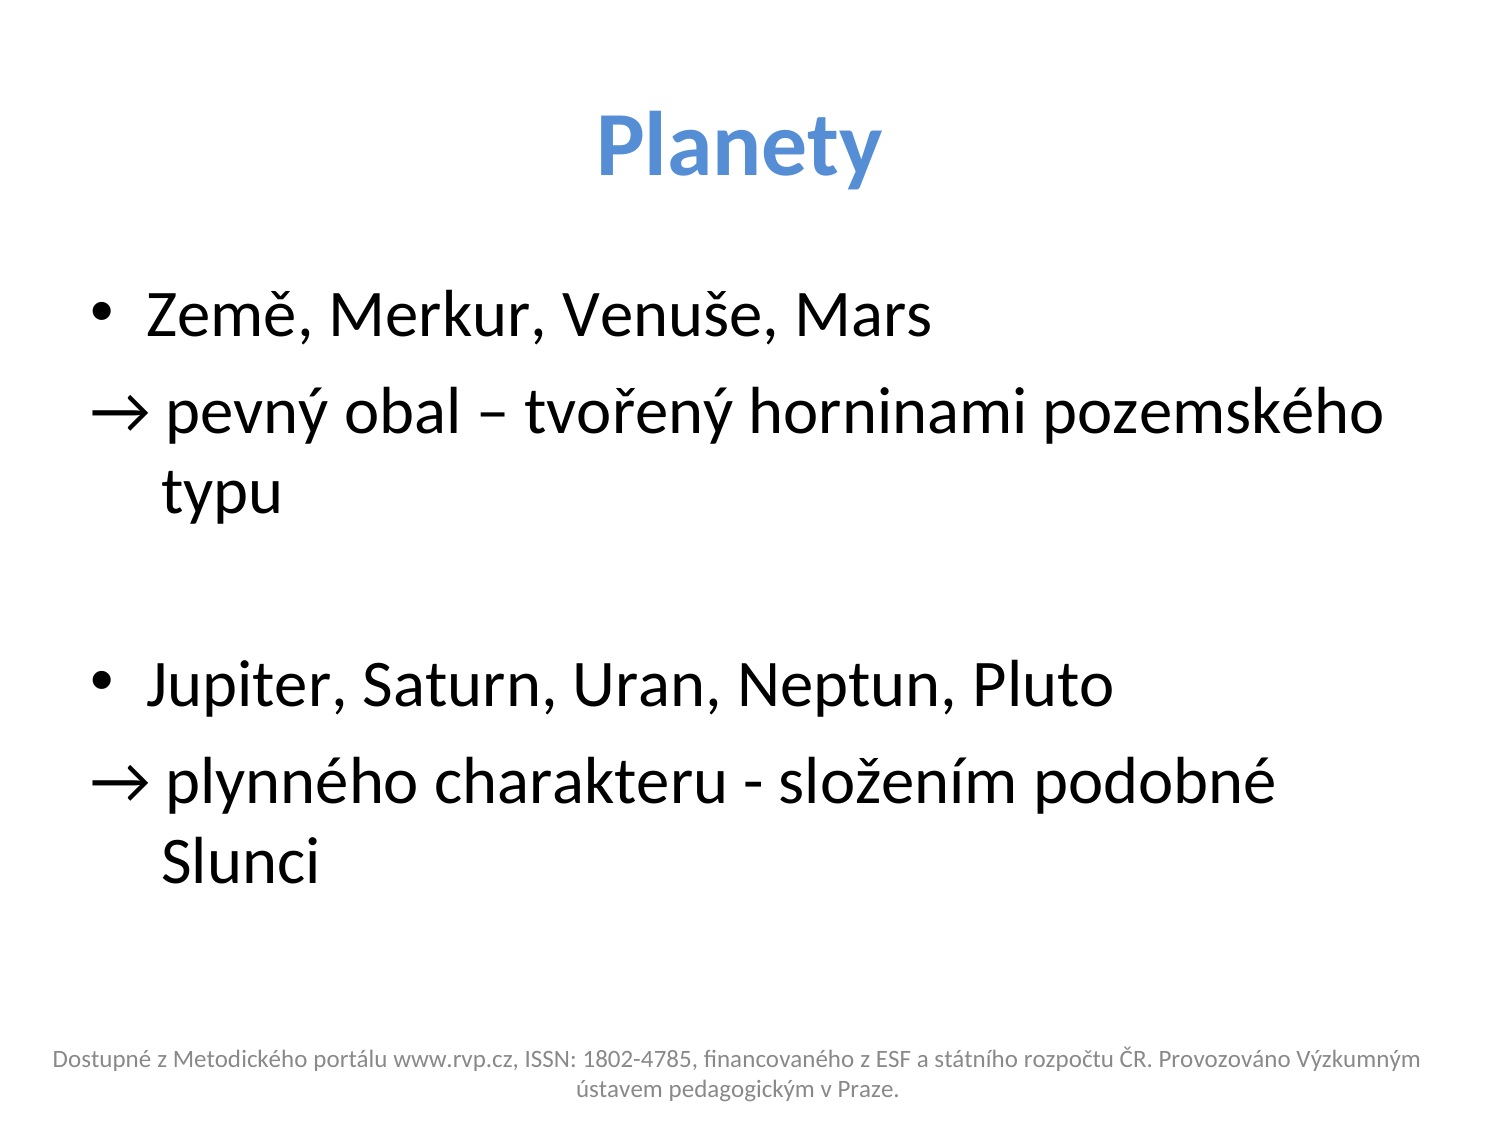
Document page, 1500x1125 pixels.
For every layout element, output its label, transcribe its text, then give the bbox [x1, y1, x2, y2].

text_box Dostupné z Metodického portálu www.rvp.cz, ISSN: 1802-4785, financovaného z ESF a státního rozpočtu ČR. Provozováno Výzkumným ústavem pedagogickým v Praze. [23, 1042, 1454, 1103]
list Země, Merkur, Venuše, Mars → pevný obal – tvořený horninami pozemského typu Jupiter, Saturn, Uran, Neptun, Pluto → plynného charakteru - složením podobné Slunci [75, 262, 1426, 1006]
title Planety [75, 45, 1426, 233]
